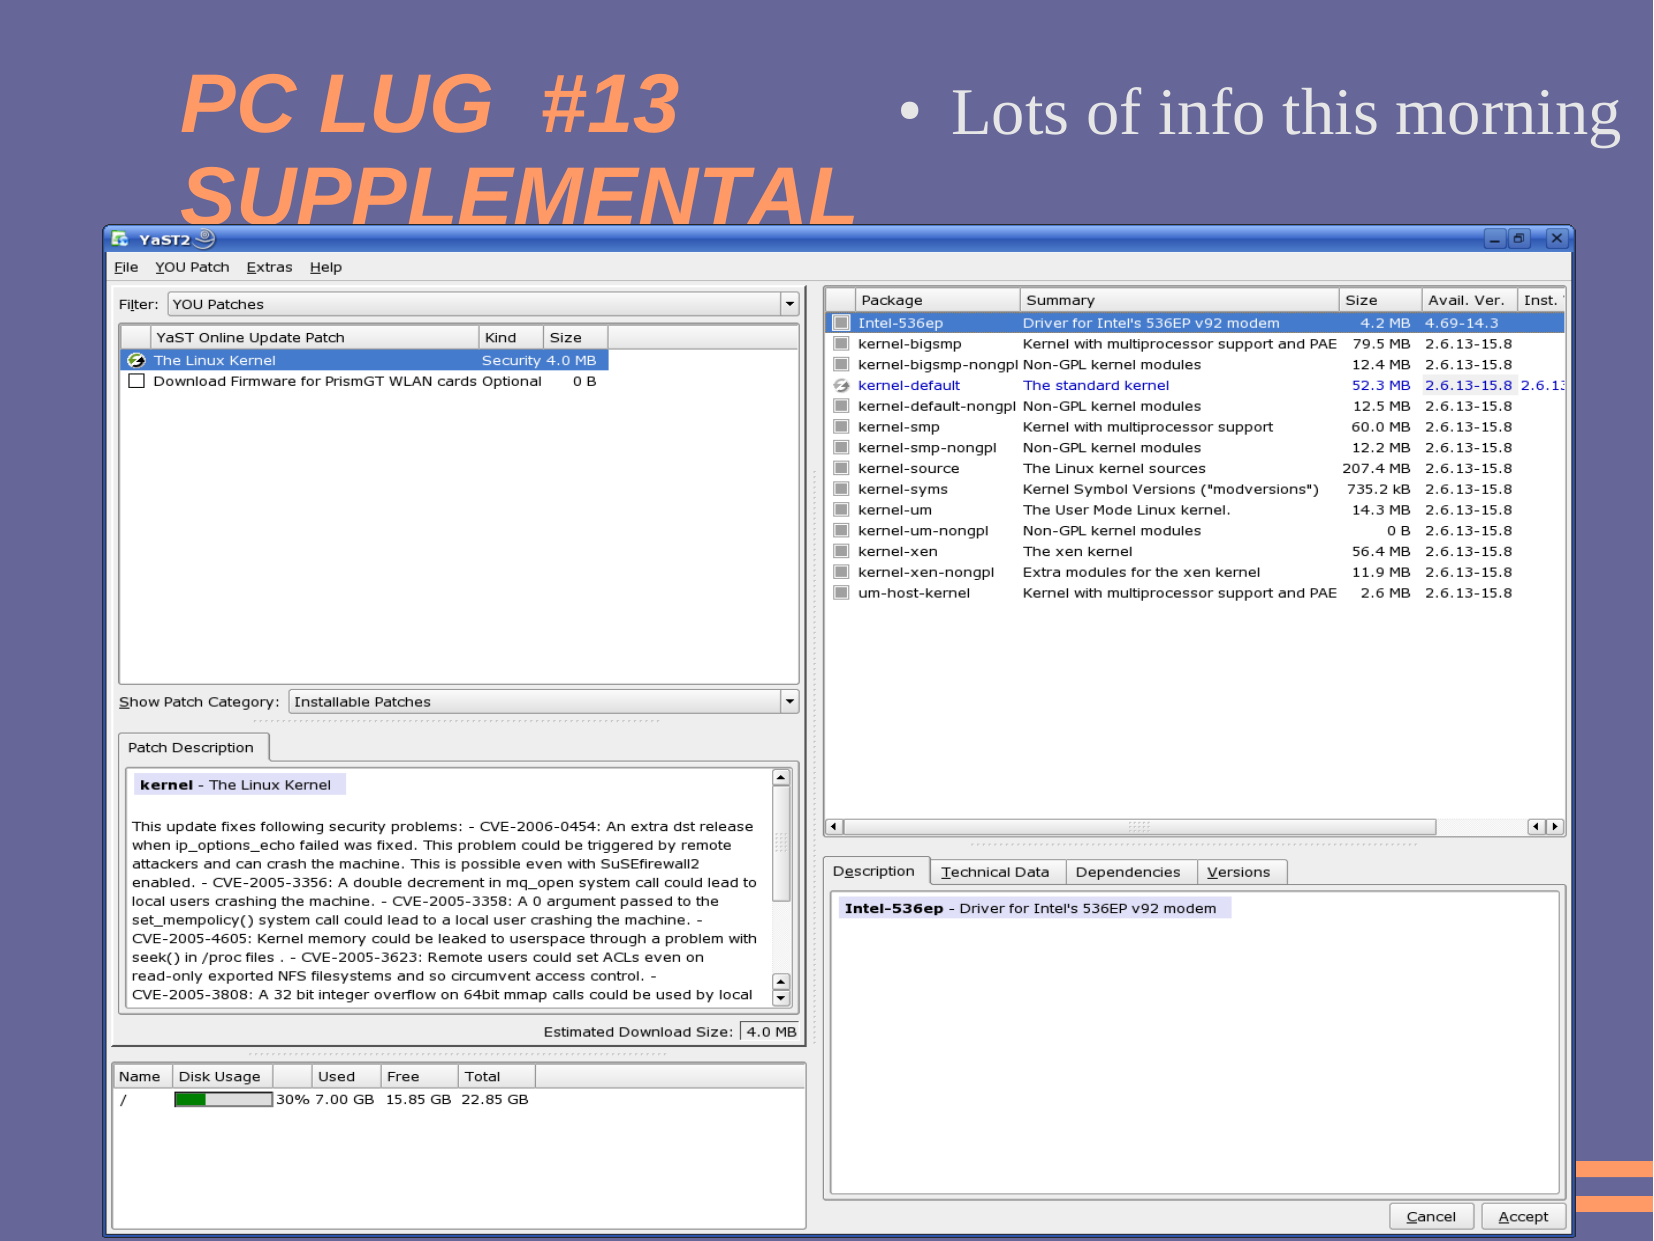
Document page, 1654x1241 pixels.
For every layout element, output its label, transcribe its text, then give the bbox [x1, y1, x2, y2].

title PC LUG #13 SUPPLEMENTAL [121, 46, 1534, 224]
picture [102, 224, 1576, 1238]
list Lots of info this morning [862, 75, 1653, 886]
